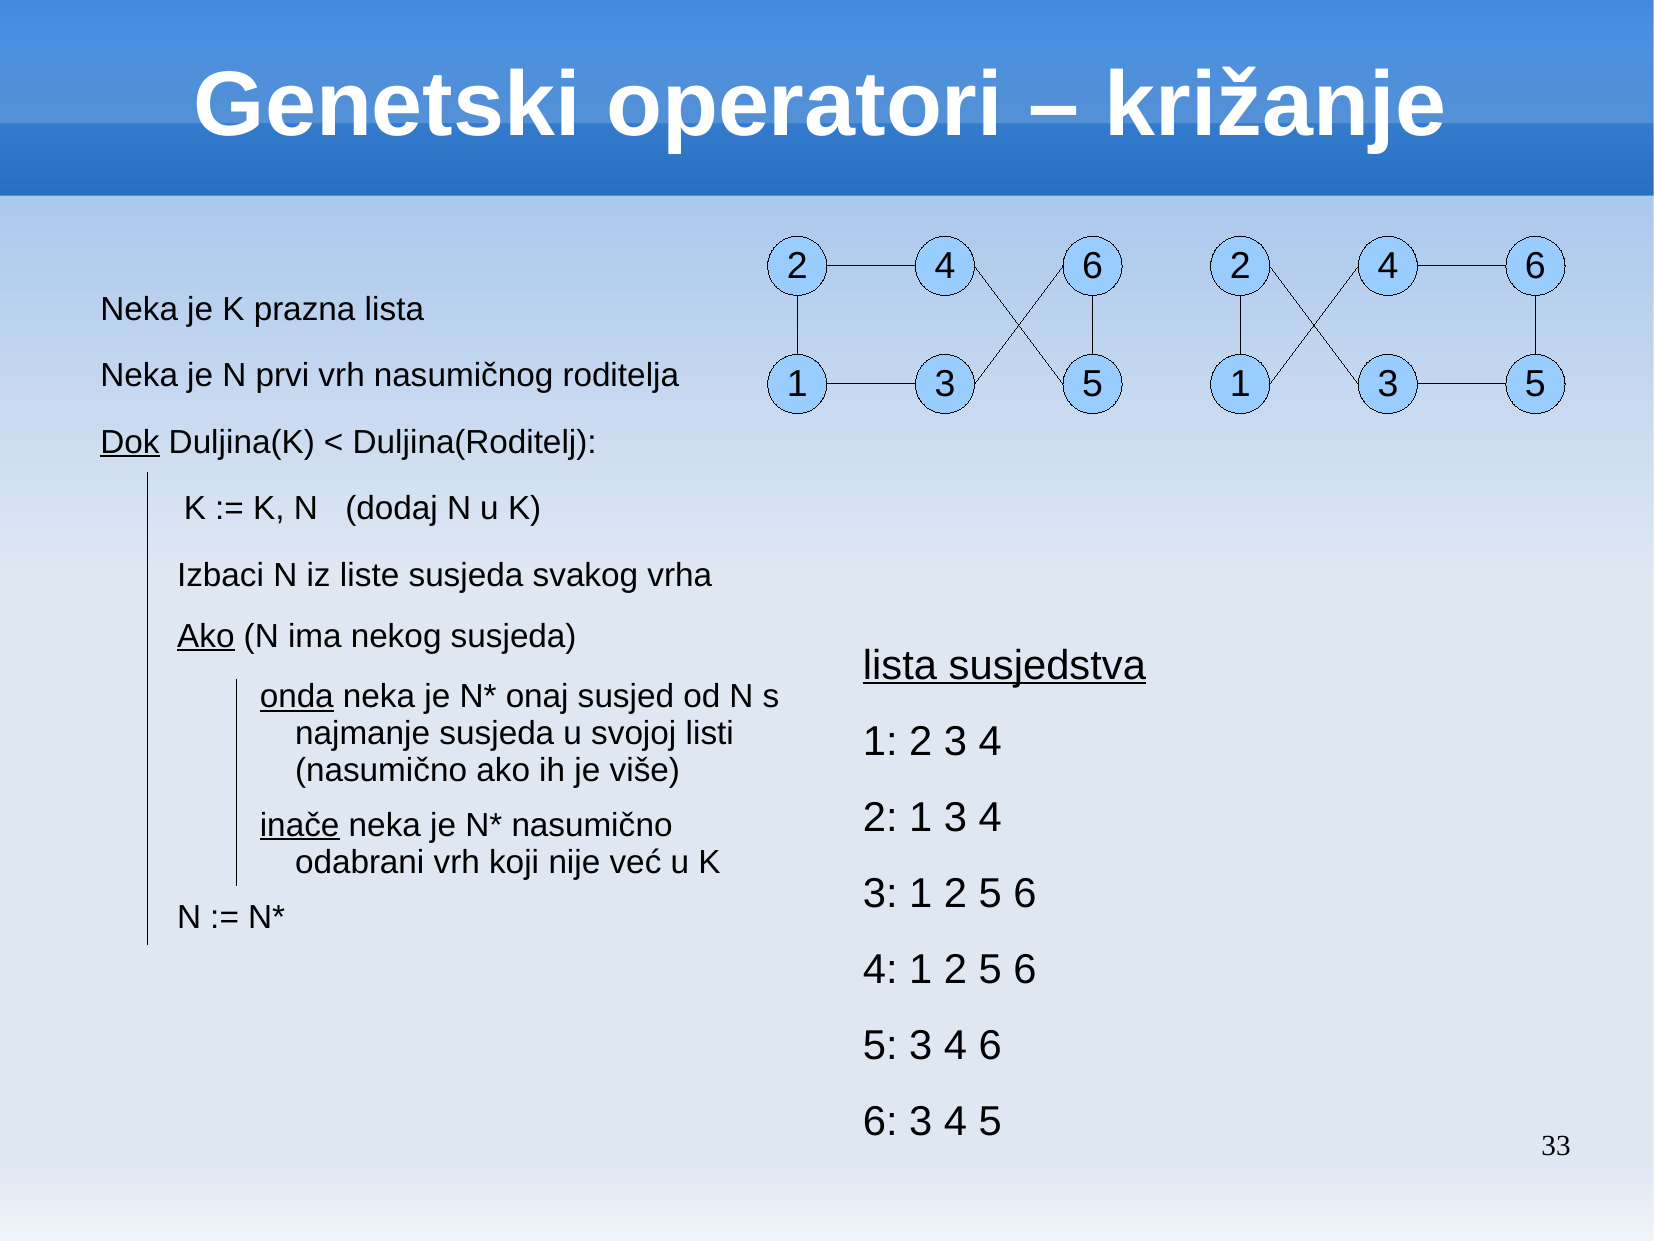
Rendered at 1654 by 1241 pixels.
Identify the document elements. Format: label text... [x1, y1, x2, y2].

text_box 1 [767, 354, 827, 414]
text_box 2 [1210, 236, 1270, 296]
text_box 6 [1505, 236, 1566, 296]
text_box 6 [1063, 236, 1123, 296]
text_box 3 [915, 354, 975, 414]
text_box 2 [767, 236, 827, 296]
picture [0, 0, 1654, 1241]
text_box 4 [915, 236, 975, 296]
text_box 4 [1358, 236, 1418, 296]
list lista susjedstva 1: 2 3 4 2: 1 3 4 3: 1 2 5 6 4: 1 2 5 6 5: 3 4 6 6: 3 4 5 [845, 290, 1572, 1211]
text_box 3 [1358, 354, 1418, 414]
text_box 1 [1210, 354, 1270, 414]
text_box 5 [1062, 354, 1123, 414]
text_box 5 [1505, 354, 1566, 414]
title Genetski operatori – križanje [76, 0, 1565, 208]
list Neka je K prazna lista Neka je N prvi vrh nasumičnog roditelja Dok Duljina(K) < Duljina(Roditelj): K := K, N (dodaj N u K) Izbaci N iz liste susjeda svakog vrha Ako (N ima nekog susjeda) onda neka je N* onaj susjed od N s najmanje susjeda u svojoj listi (nasumično ako ih je više) inače neka je N* nasumično odabrani vrh koji nije već u K N := N* [82, 290, 809, 1109]
